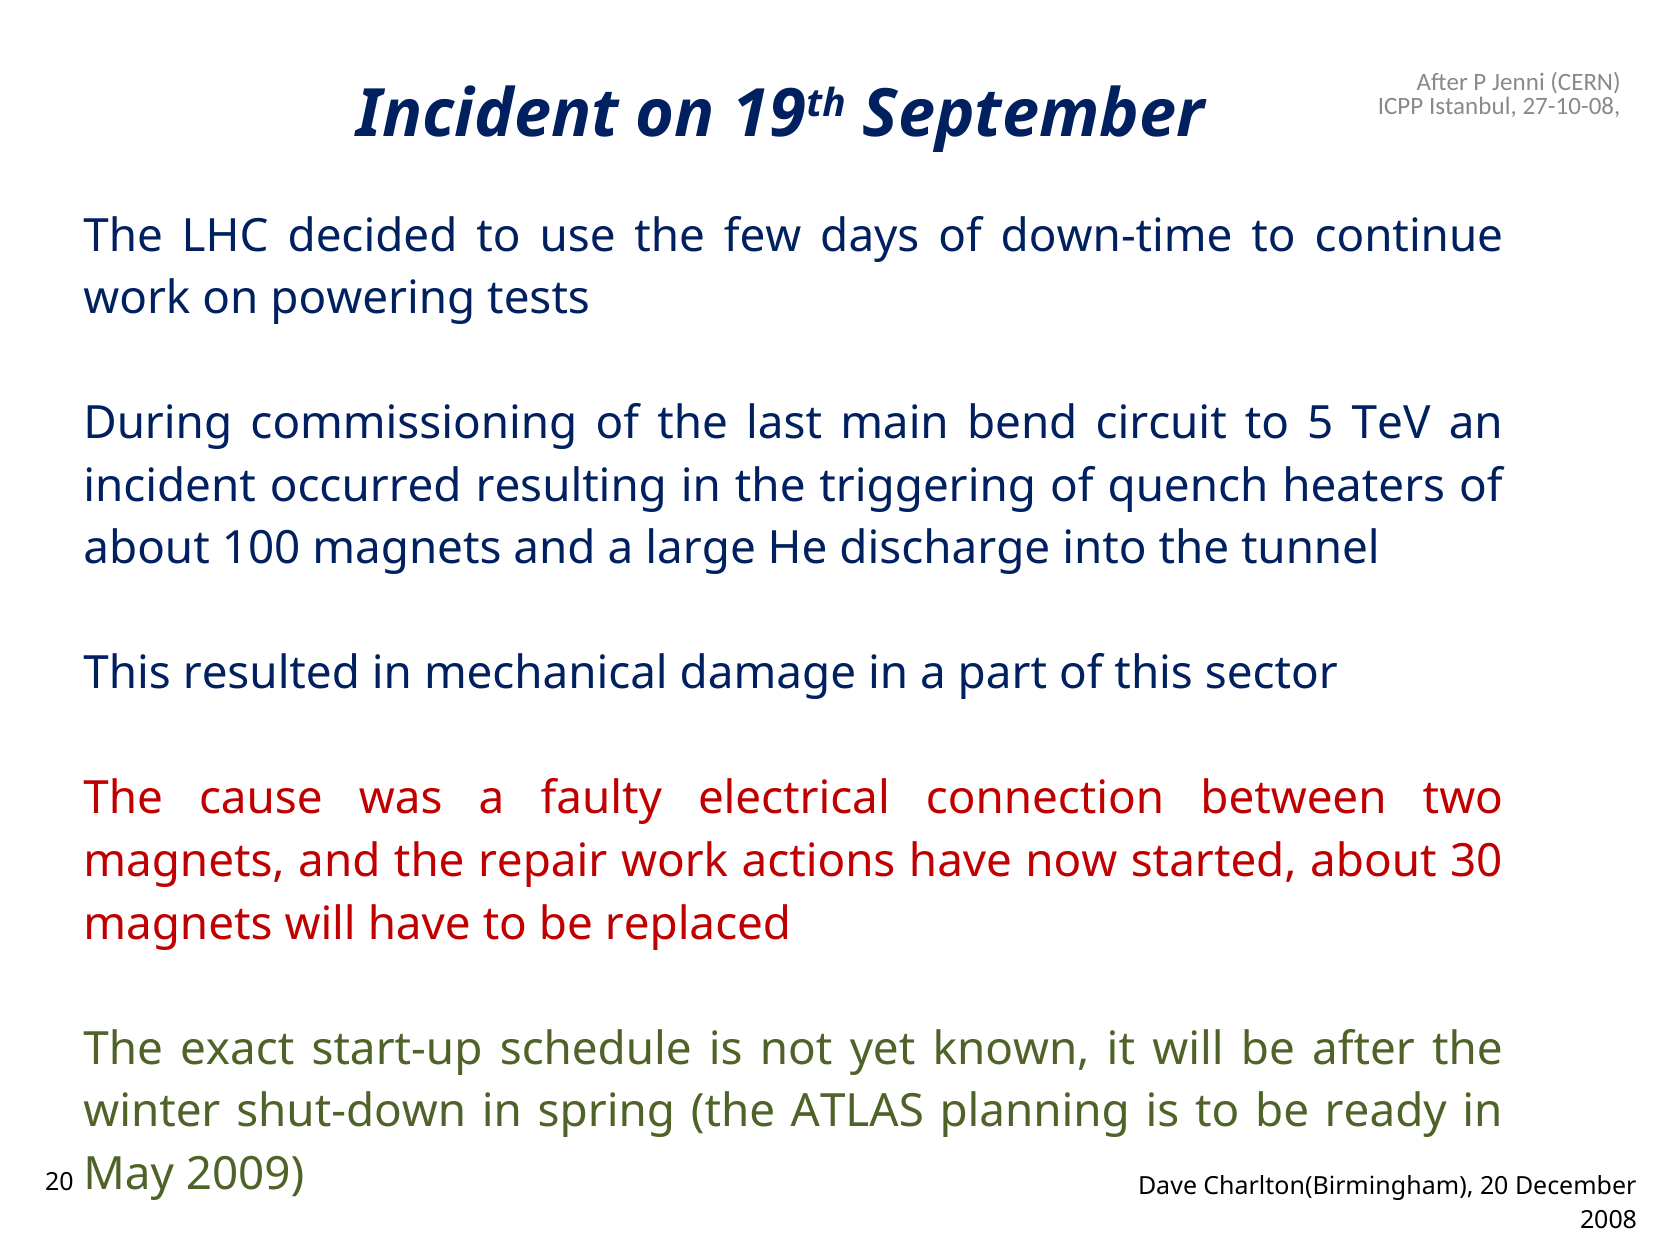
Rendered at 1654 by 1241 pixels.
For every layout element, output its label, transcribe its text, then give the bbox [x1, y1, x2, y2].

text_box The LHC decided to use the few days of down-time to continue work on powering tests During commissioning of the last main bend circuit to 5 TeV an incident occurred resulting in the triggering of quench heaters of about 100 magnets and a large He discharge into the tunnel This resulted in mechanical damage in a part of this sector The cause was a faulty electrical connection between two magnets, and the repair work actions have now started, about 30 magnets will have to be replaced The exact start-up schedule is not yet known, it will be after the winter shut-down in spring (the ATLAS planning is to be ready in May 2009) [68, 194, 1519, 1083]
text_box After P Jenni (CERN) ICPP Istanbul, 27-10-08, [1419, 89, 1636, 128]
text_box Incident on 19th September [143, 57, 1419, 174]
